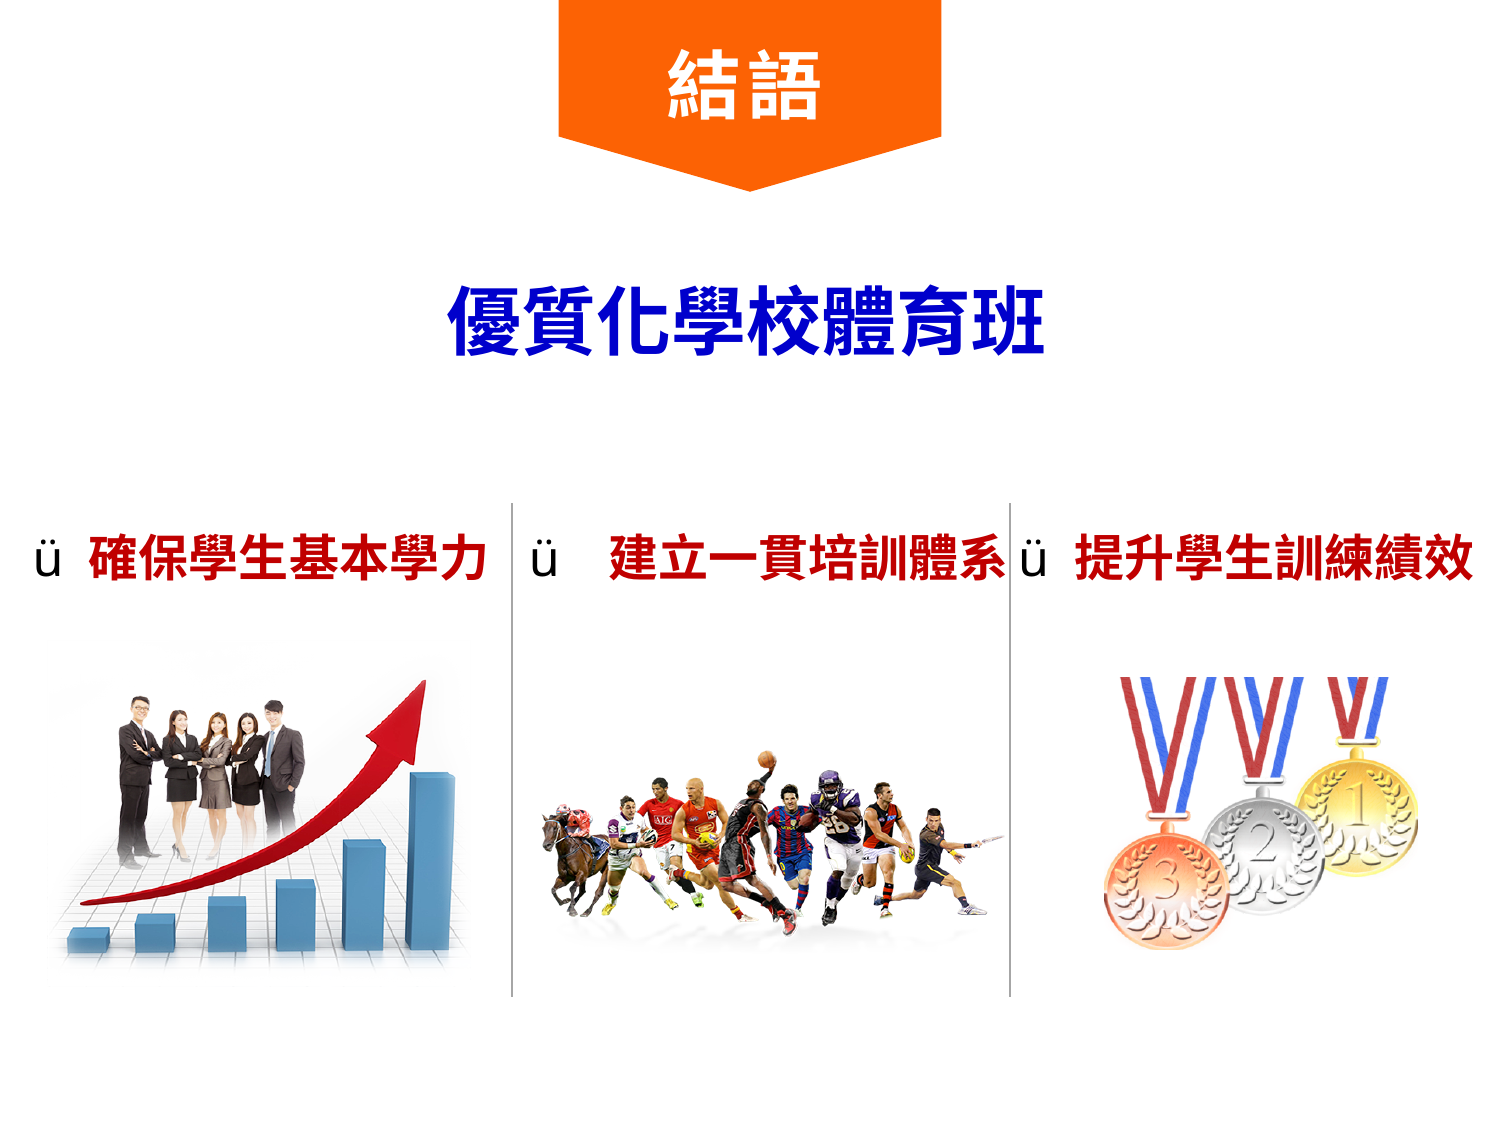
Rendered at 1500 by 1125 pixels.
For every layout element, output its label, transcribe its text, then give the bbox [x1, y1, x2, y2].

picture [47, 640, 471, 987]
picture [1104, 677, 1418, 950]
text_box 提升學生訓練績效 [1011, 519, 1495, 595]
text_box 建立一貫培訓體系 [513, 519, 1003, 595]
text_box 確保學生基本學力 [17, 519, 509, 595]
text_box 優質化學校體育班 [431, 267, 1068, 374]
picture [541, 750, 1005, 958]
text_box 提升學生訓練績效 [1003, 519, 1009, 595]
text_box 結語 [584, 31, 904, 138]
